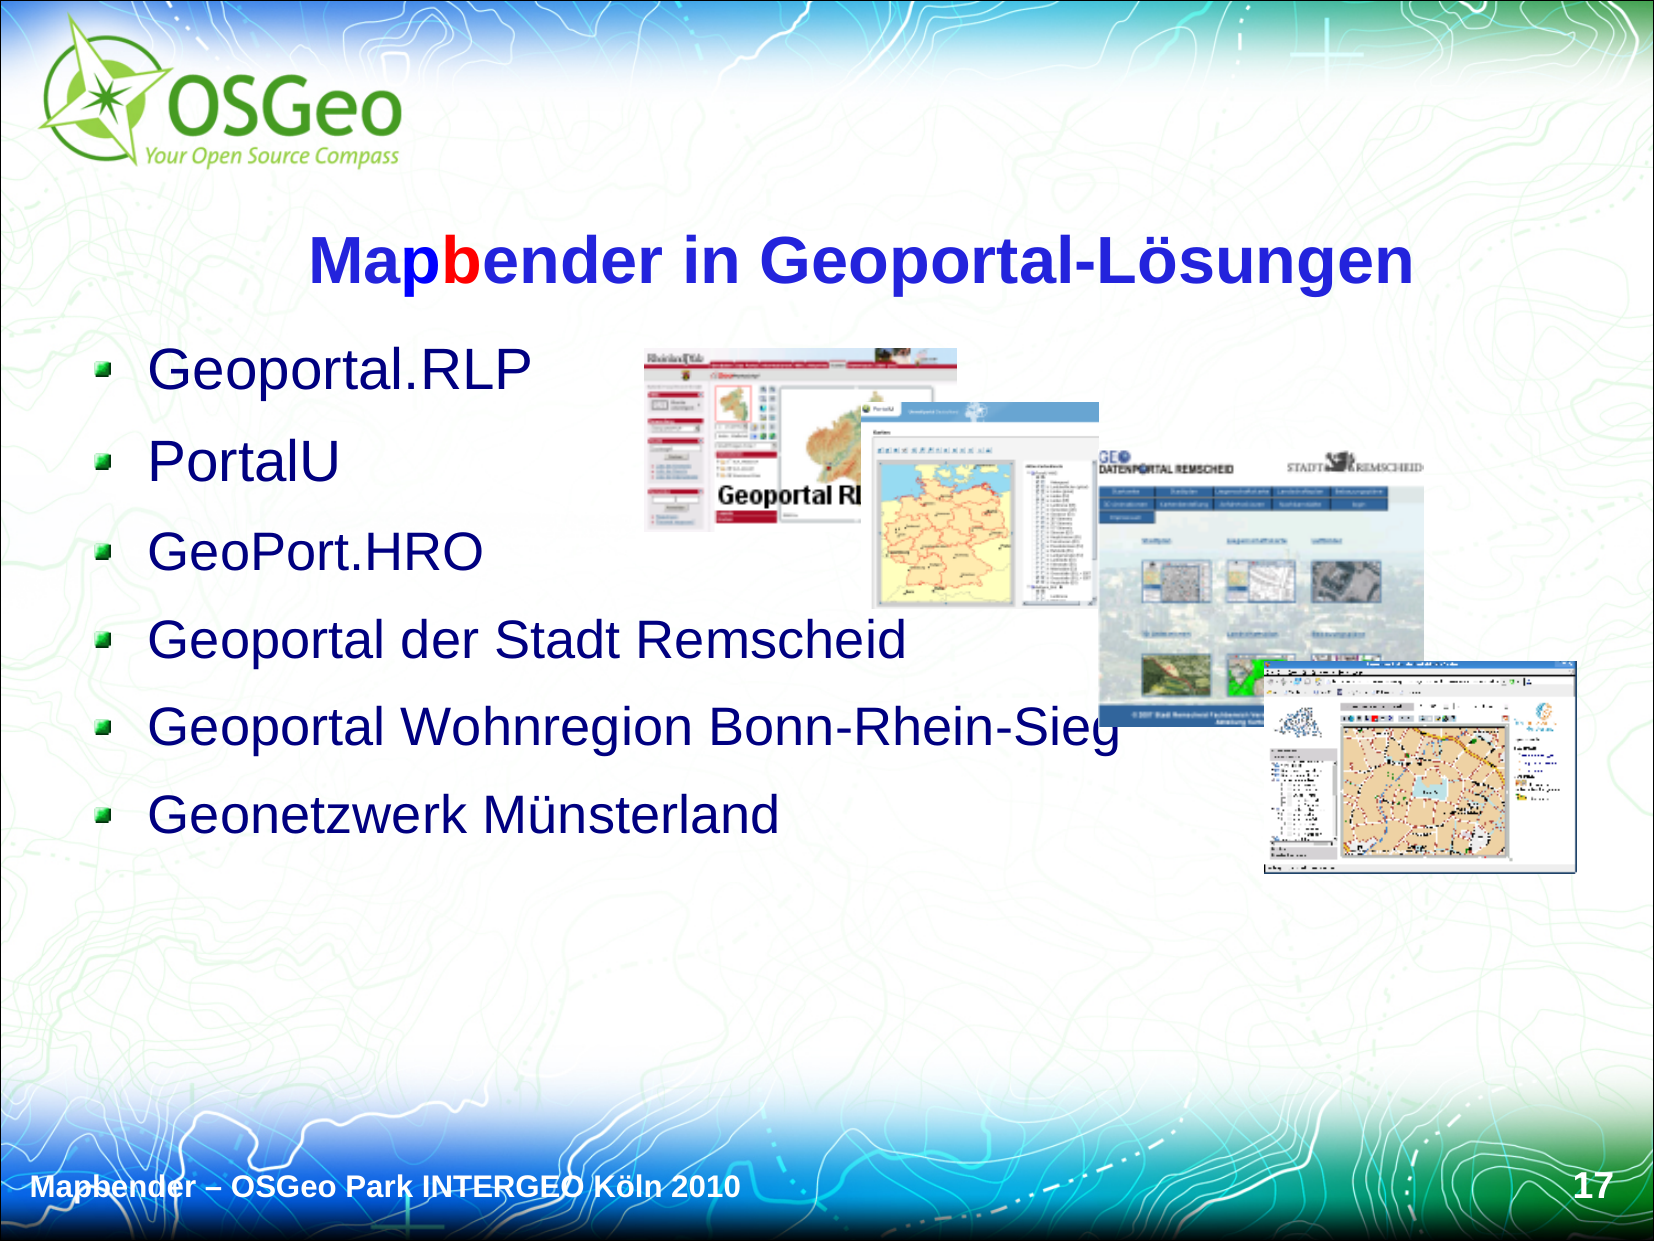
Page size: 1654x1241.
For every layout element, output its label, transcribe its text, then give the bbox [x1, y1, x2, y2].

picture [1, 1, 1653, 1240]
title Mapbender in Geoportal-Lösungen [118, 173, 1607, 349]
list Geoportal.RLP PortalU GeoPort.HRO Geoportal der Stadt Remscheid Geoportal Wohnregion Bonn-Rhein-Sieg Geonetzwerk Münsterland [76, 336, 1565, 1156]
